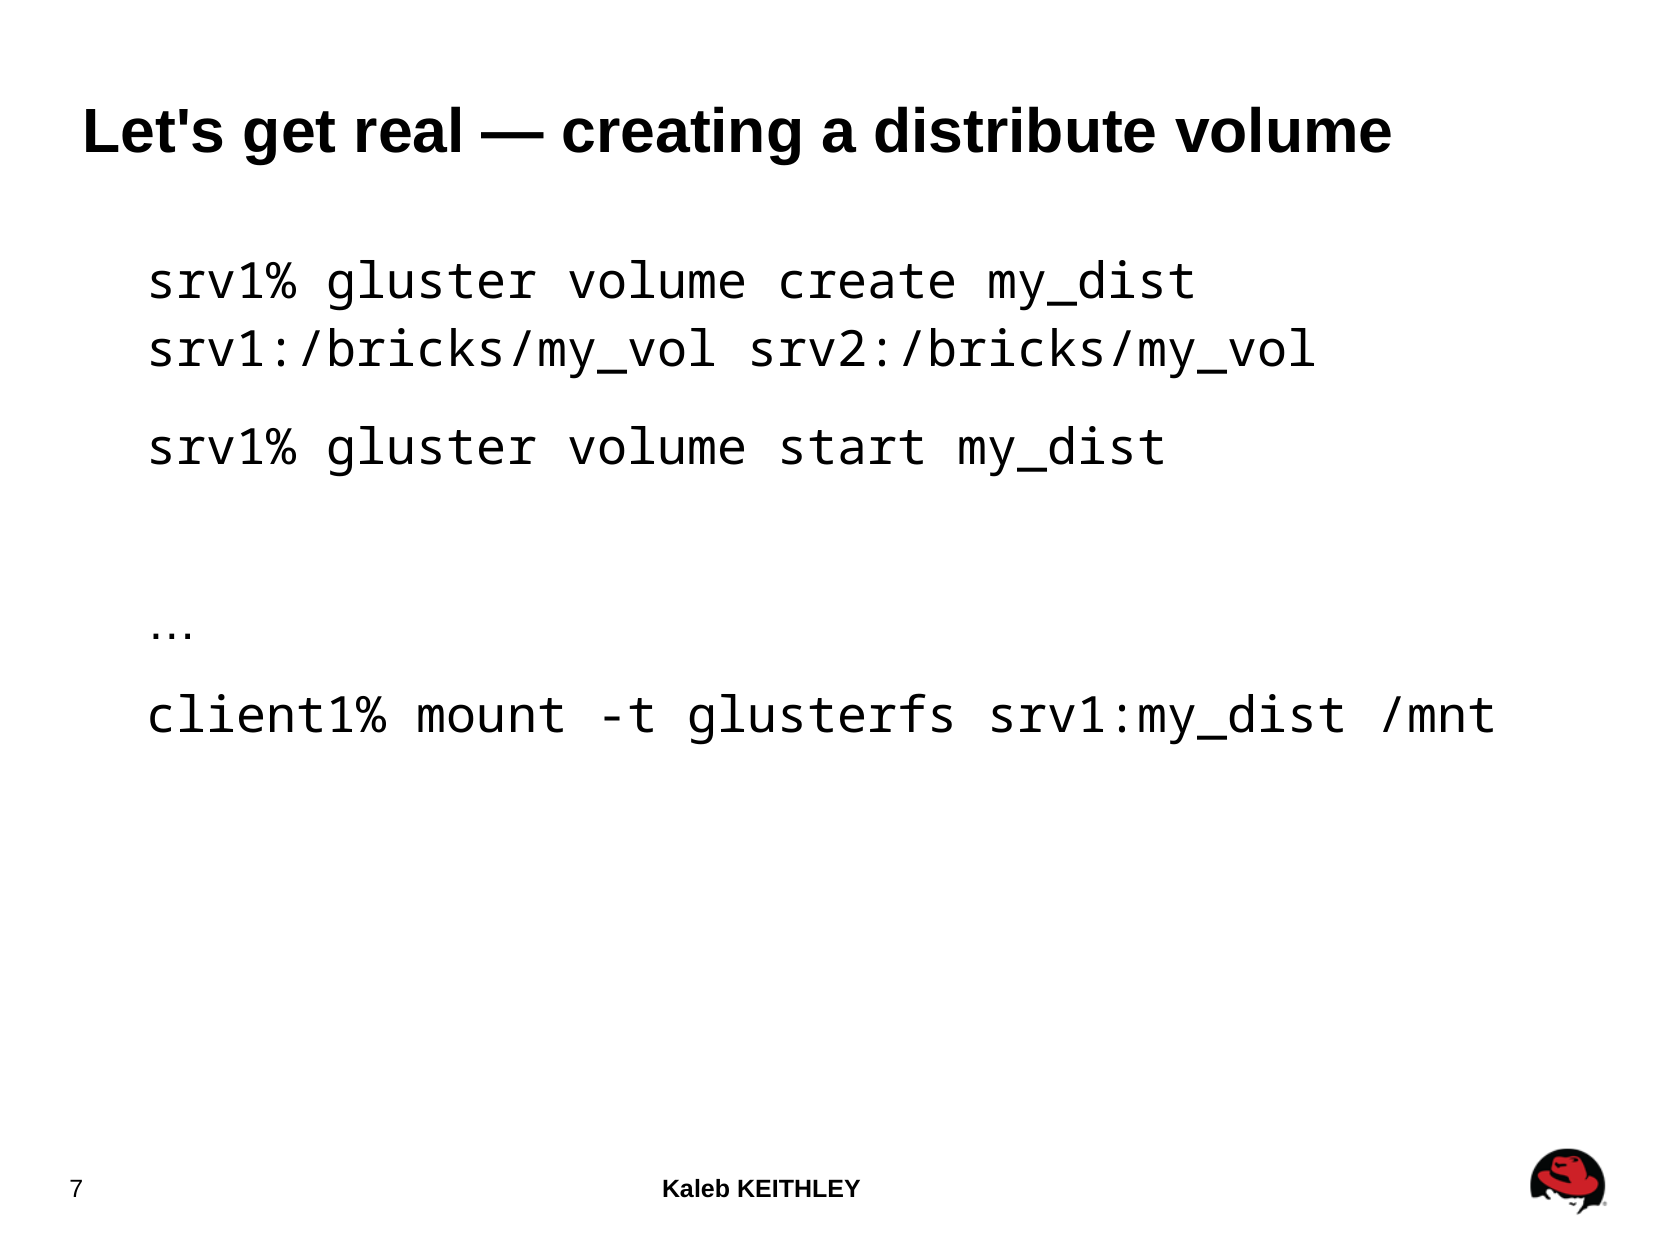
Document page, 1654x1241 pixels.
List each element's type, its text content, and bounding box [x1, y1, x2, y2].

picture [1529, 1146, 1613, 1224]
title Let's get real — creating a distribute volume [82, 37, 1571, 226]
list srv1% gluster volume create my_dist srv1:/bricks/my_vol srv2:/bricks/my_vol srv1% gluster volume start my_dist … client1% mount -t glusterfs srv1:my_dist /mnt [86, 244, 1576, 1039]
